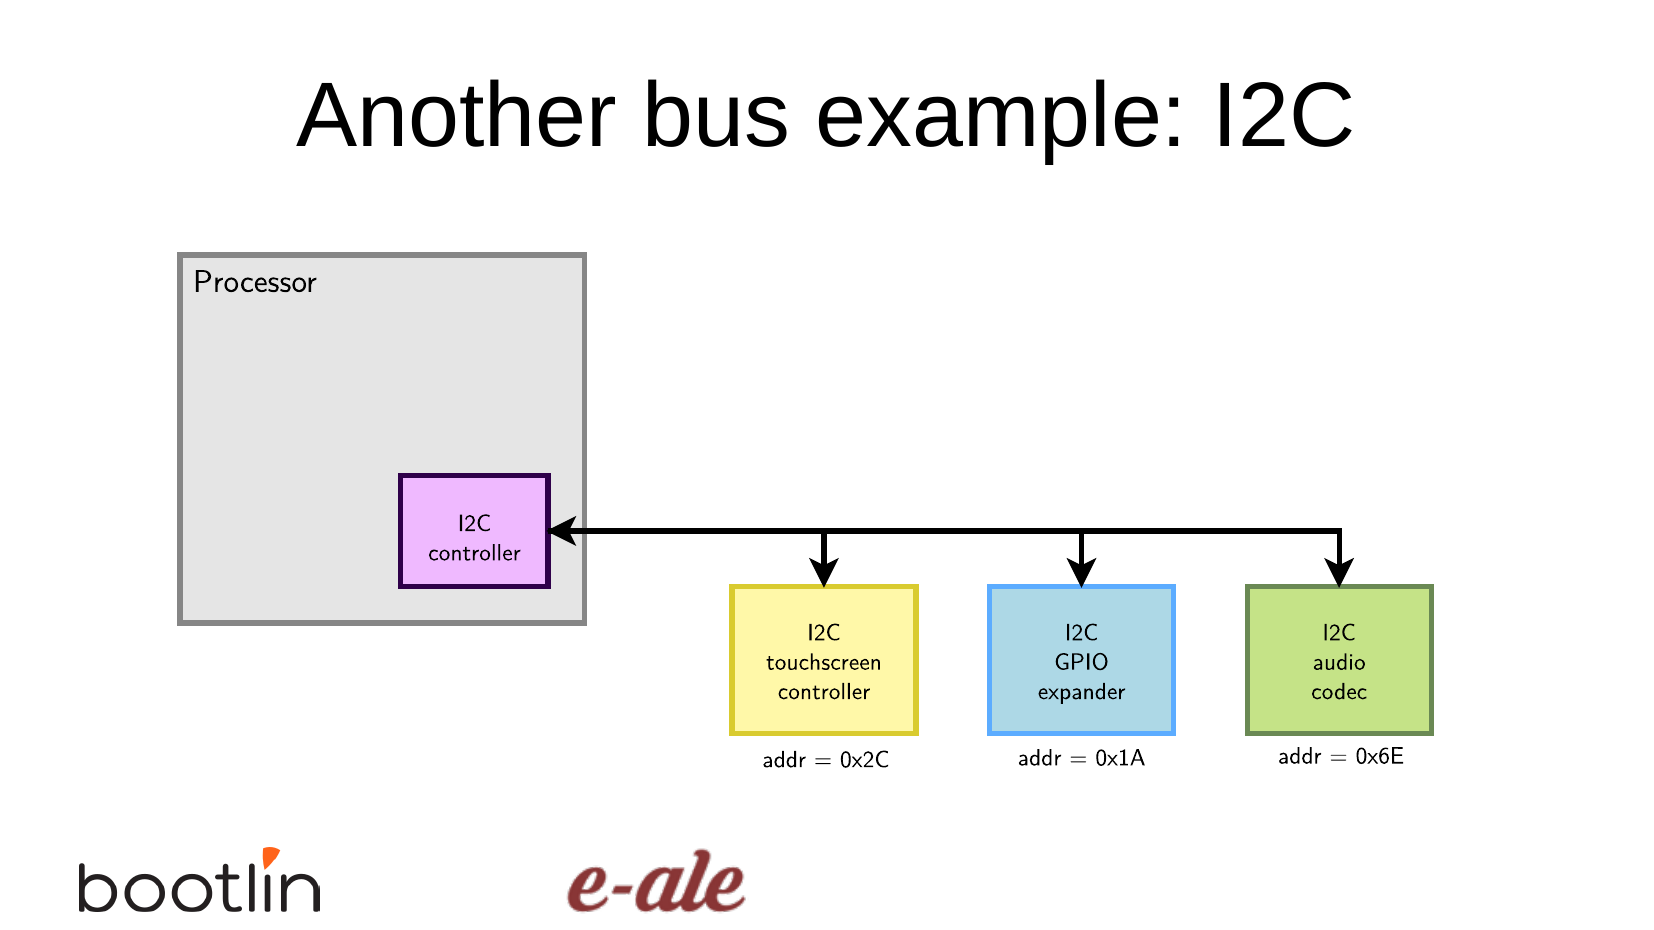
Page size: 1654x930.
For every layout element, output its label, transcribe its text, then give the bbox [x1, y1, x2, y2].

text_box [1072, 563, 1091, 583]
text_box [1392, 747, 1404, 764]
text_box [1315, 752, 1322, 764]
text_box [814, 563, 834, 583]
text_box [1279, 752, 1288, 764]
text_box [180, 255, 585, 623]
text_box [1096, 749, 1118, 766]
text_box [732, 586, 916, 733]
text_box [1130, 749, 1145, 766]
text_box [786, 750, 797, 768]
text_box [990, 586, 1174, 733]
text_box [1120, 749, 1128, 766]
text_box [1302, 747, 1312, 764]
picture [565, 847, 749, 915]
text_box [1356, 747, 1379, 765]
text_box [1247, 586, 1431, 733]
text_box [840, 751, 874, 768]
text_box [1055, 754, 1062, 766]
text_box [774, 750, 784, 768]
text_box [1290, 747, 1300, 764]
text_box [1329, 563, 1349, 583]
text_box [799, 756, 806, 768]
text_box [875, 750, 889, 768]
text_box [1379, 747, 1389, 765]
text_box [1029, 749, 1040, 766]
text_box [763, 756, 772, 768]
text_box [1018, 754, 1028, 766]
picture [79, 847, 320, 912]
title Another bus example: I2C [82, 37, 1571, 193]
text_box [1041, 749, 1052, 766]
